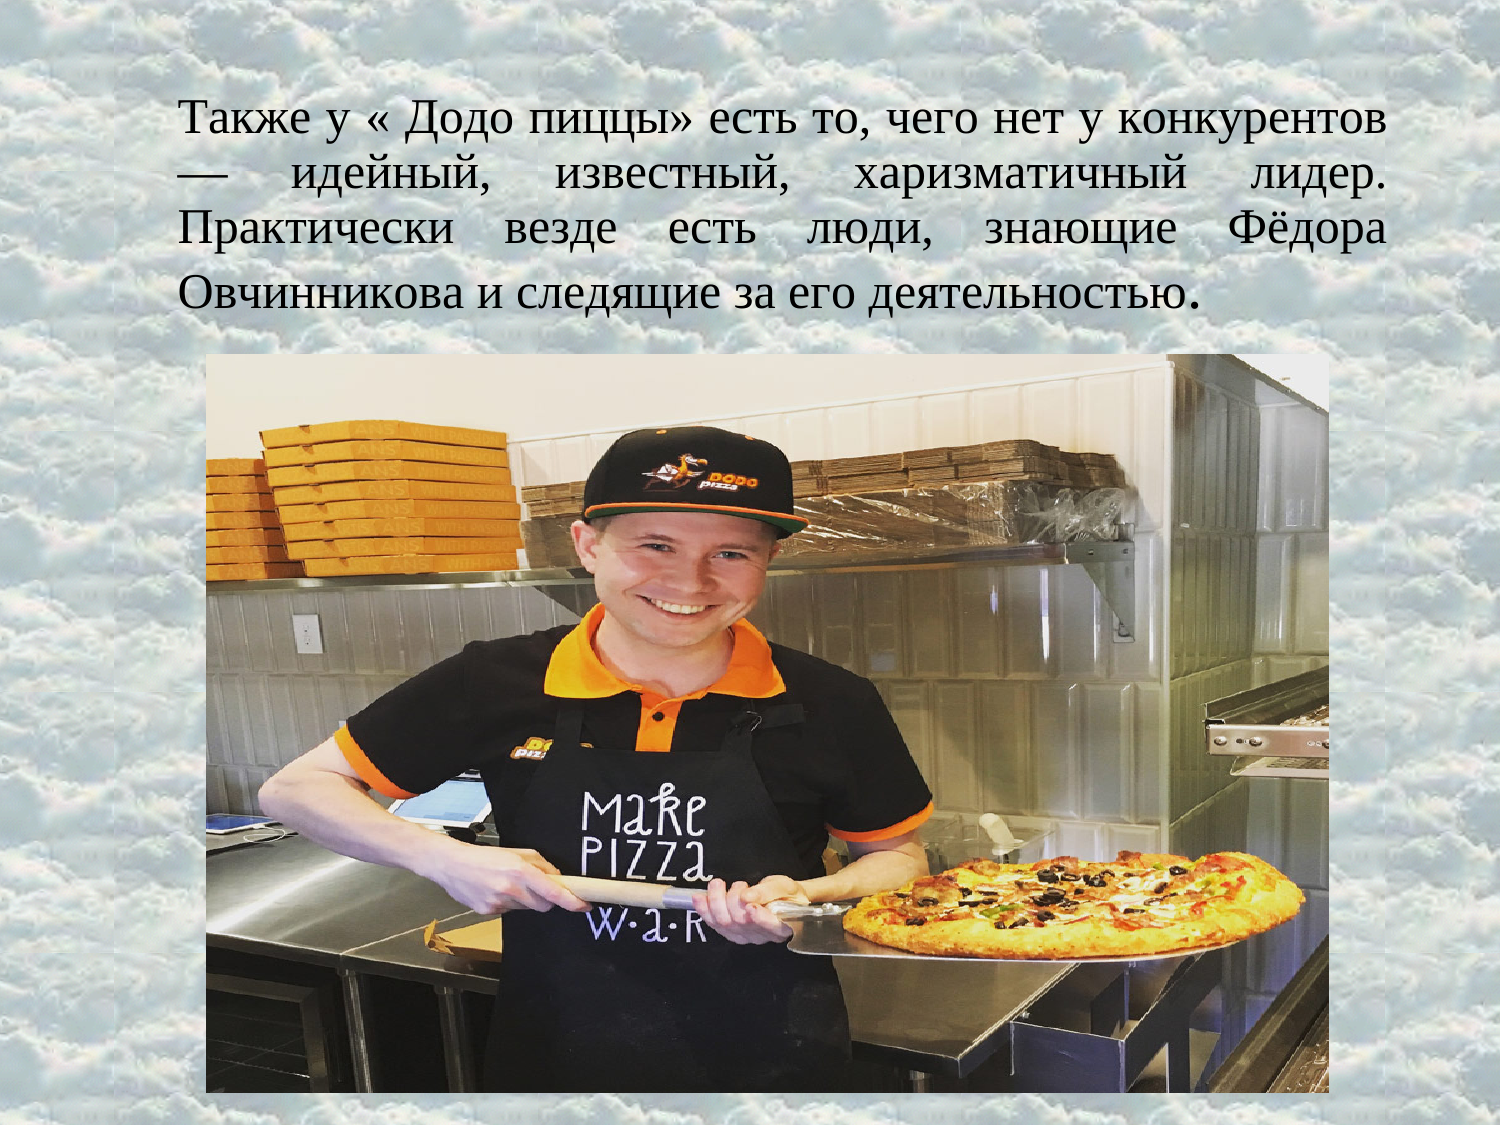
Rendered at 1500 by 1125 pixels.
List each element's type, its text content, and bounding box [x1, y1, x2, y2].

picture [0, 0, 1500, 1125]
list Также у « Додо пиццы» есть то, чего нет у конкурентов — идейный, известный, харизматичный лидер. Практически везде есть люди, знающие Фёдора Овчинникова и следящие за его деятельностью. [106, 88, 1388, 798]
